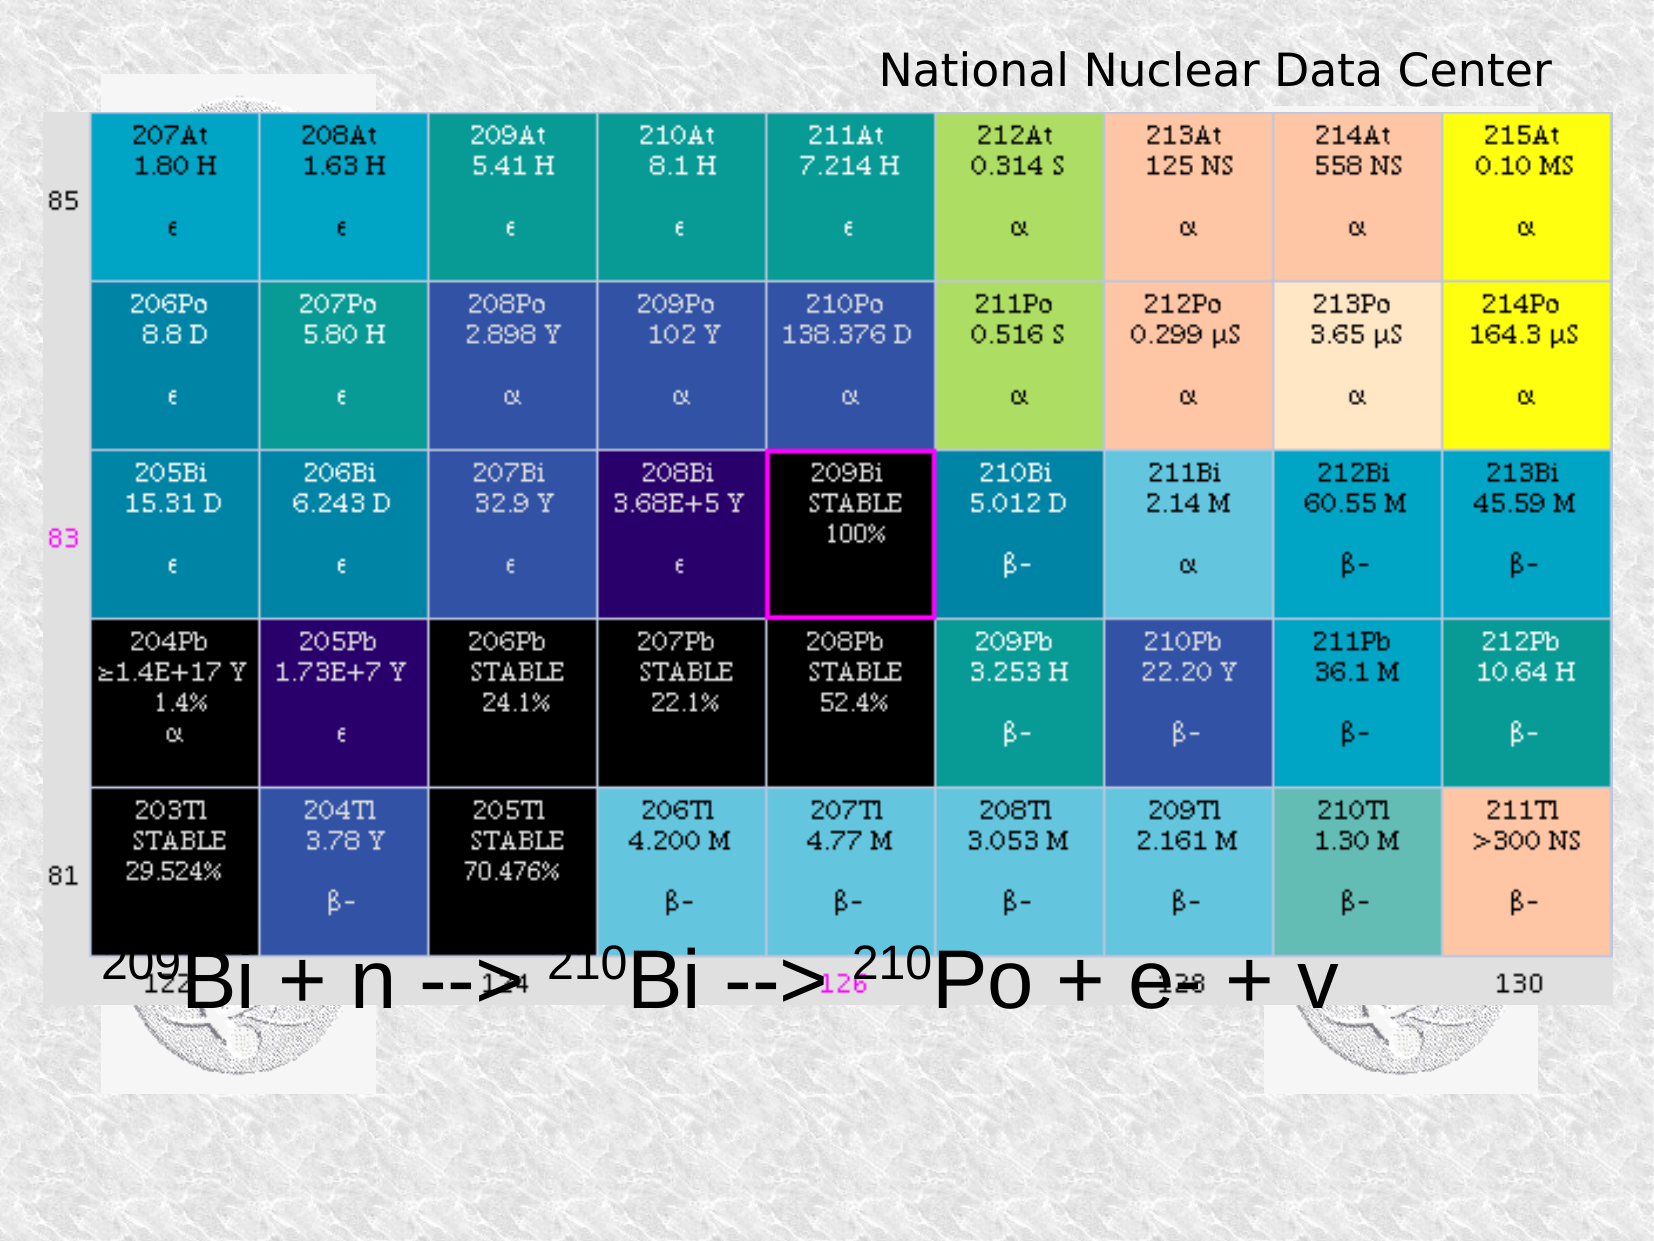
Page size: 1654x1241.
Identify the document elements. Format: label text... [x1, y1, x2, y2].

text_box 209Bi + n --> 210Bi --> 210Po + e- + v [78, 825, 1613, 1102]
picture [0, 0, 1654, 1241]
text_box National Nuclear Data Center [856, 29, 1576, 113]
